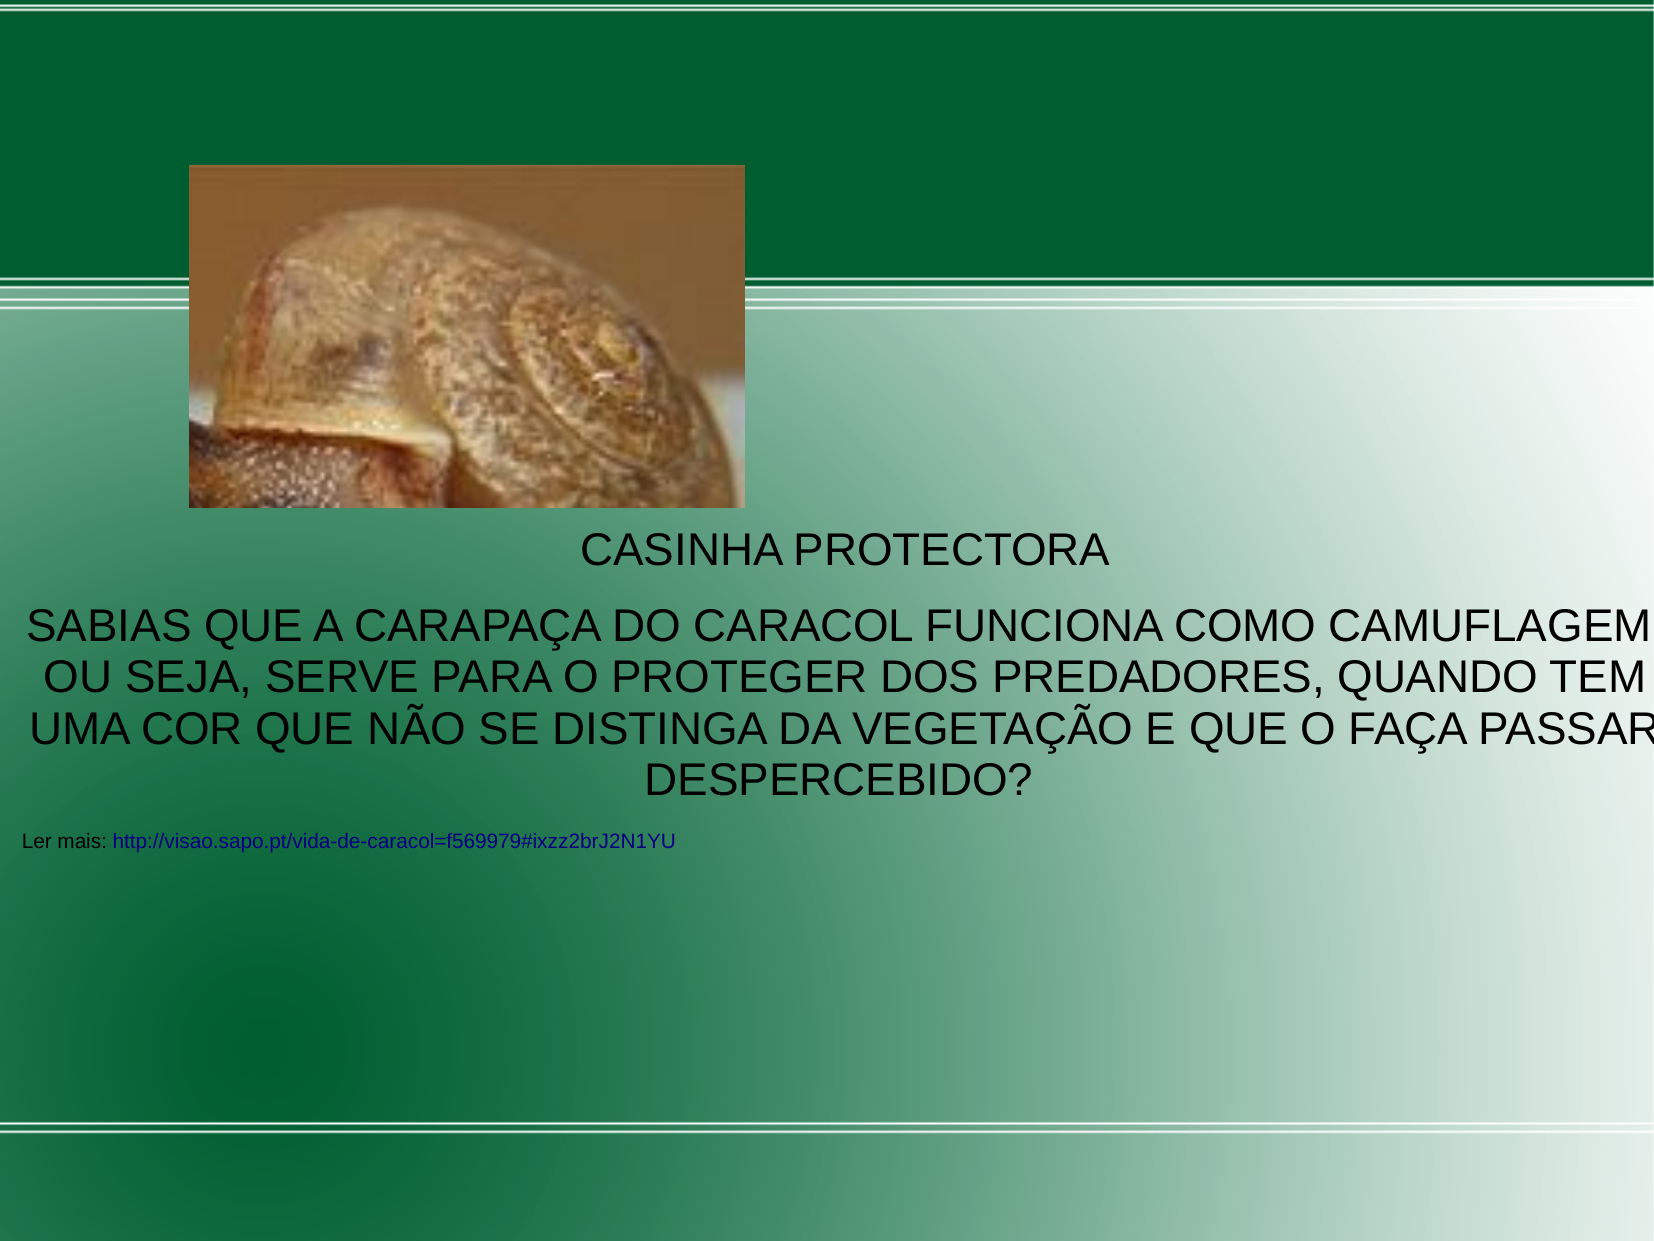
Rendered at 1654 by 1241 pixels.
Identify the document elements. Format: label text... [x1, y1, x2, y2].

text_box CASINHA PROTECTORA SABIAS QUE A CARAPAÇA DO CARACOL FUNCIONA COMO CAMUFLAGEM, OU SEJA, SERVE PARA O PROTEGER DOS PREDADORES, QUANDO TEM UMA COR QUE NÃO SE DISTINGA DA VEGETAÇÃO E QUE O FAÇA PASSAR DESPERCEBIDO? Ler mais: http://visao.sapo.pt/vida-de-caracol=f569979#ixzz2brJ2N1YU [7, 516, 1654, 909]
picture [0, 0, 1654, 1241]
